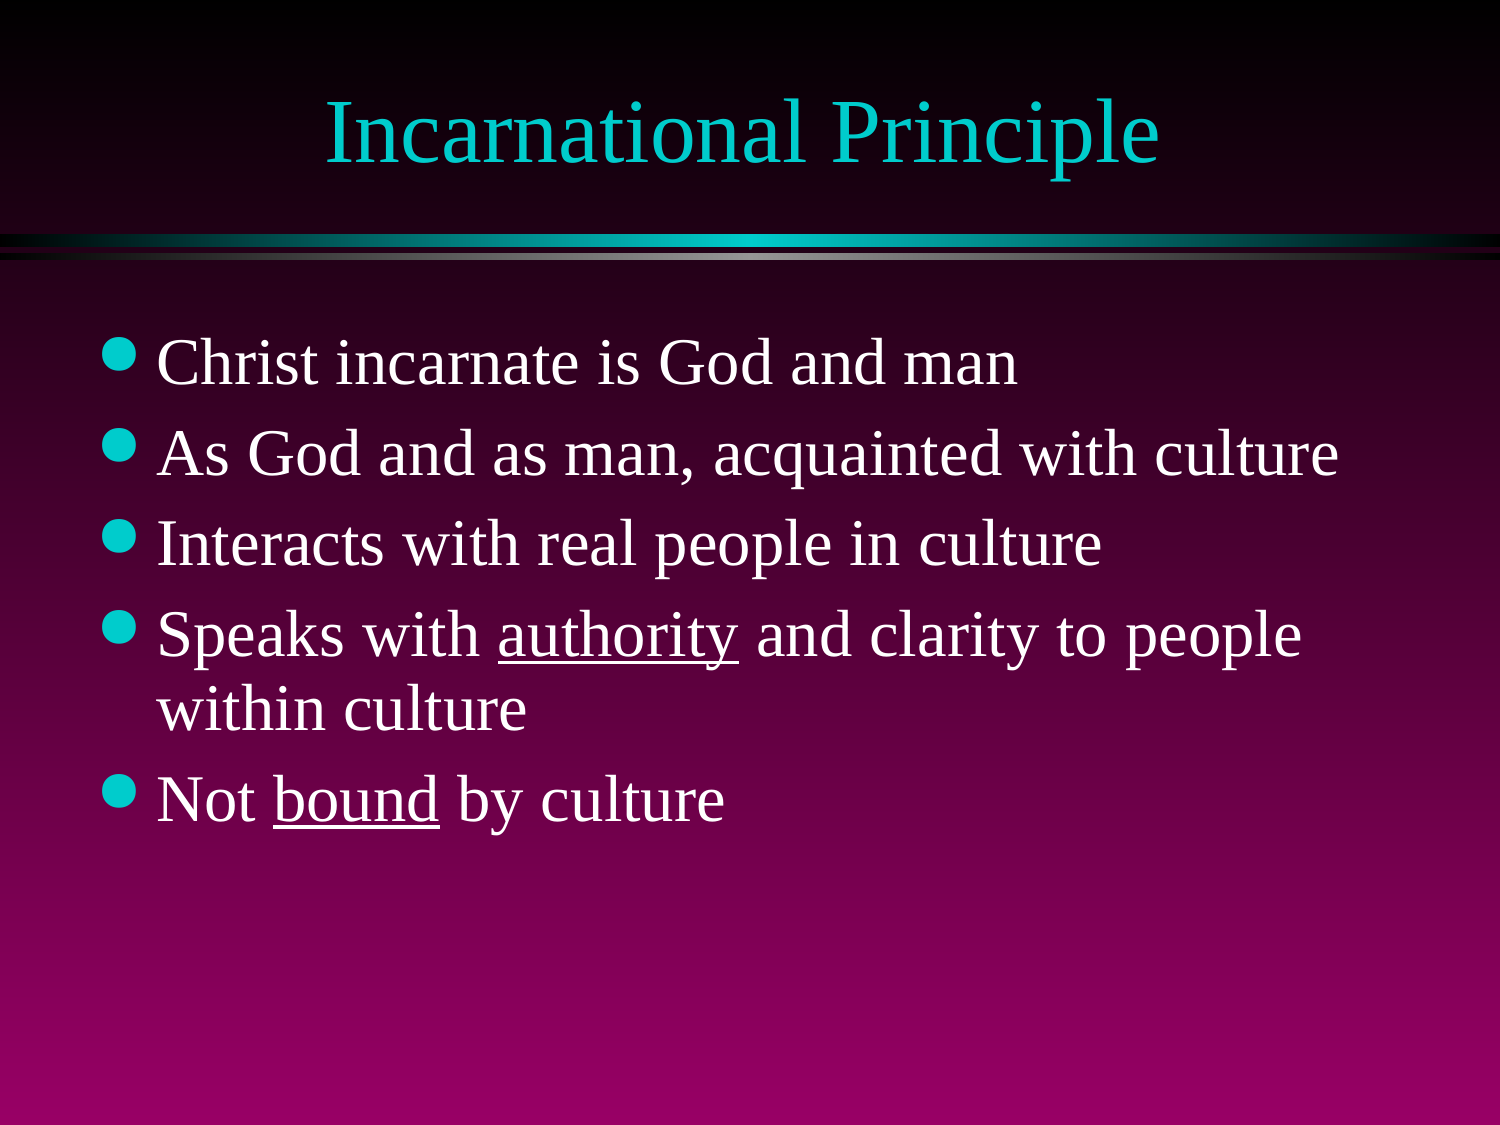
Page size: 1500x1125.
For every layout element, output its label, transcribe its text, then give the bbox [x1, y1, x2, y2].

list Christ incarnate is God and man As God and as man, acquainted with culture Interacts with real people in culture Speaks with authority and clarity to people within culture Not bound by culture [99, 324, 1388, 978]
title Incarnational Principle [99, 37, 1388, 225]
